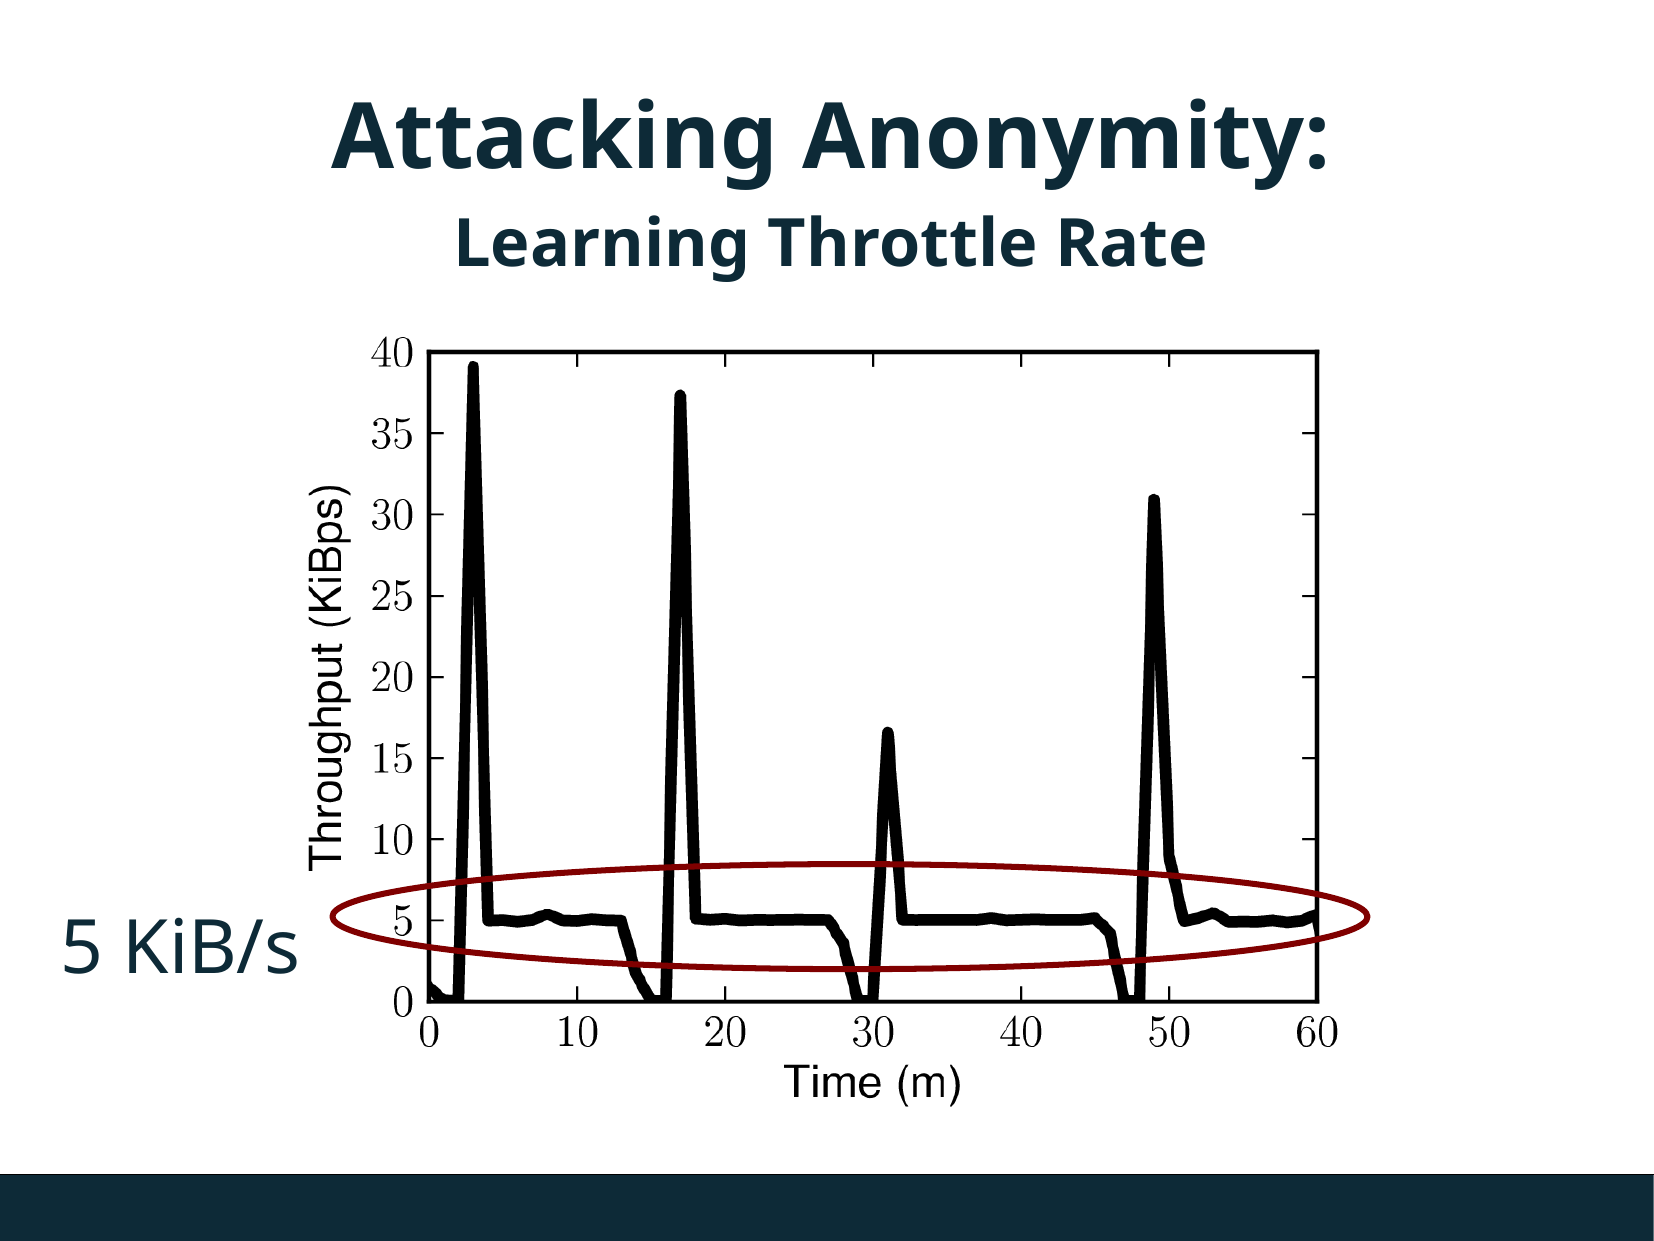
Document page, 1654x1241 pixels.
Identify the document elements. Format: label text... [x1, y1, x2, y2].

picture [266, 311, 1349, 1123]
title Attacking Anonymity: Learning Throttle Rate [86, 74, 1575, 282]
picture [336, 868, 1349, 966]
text_box 5 KiB/s [45, 886, 292, 988]
